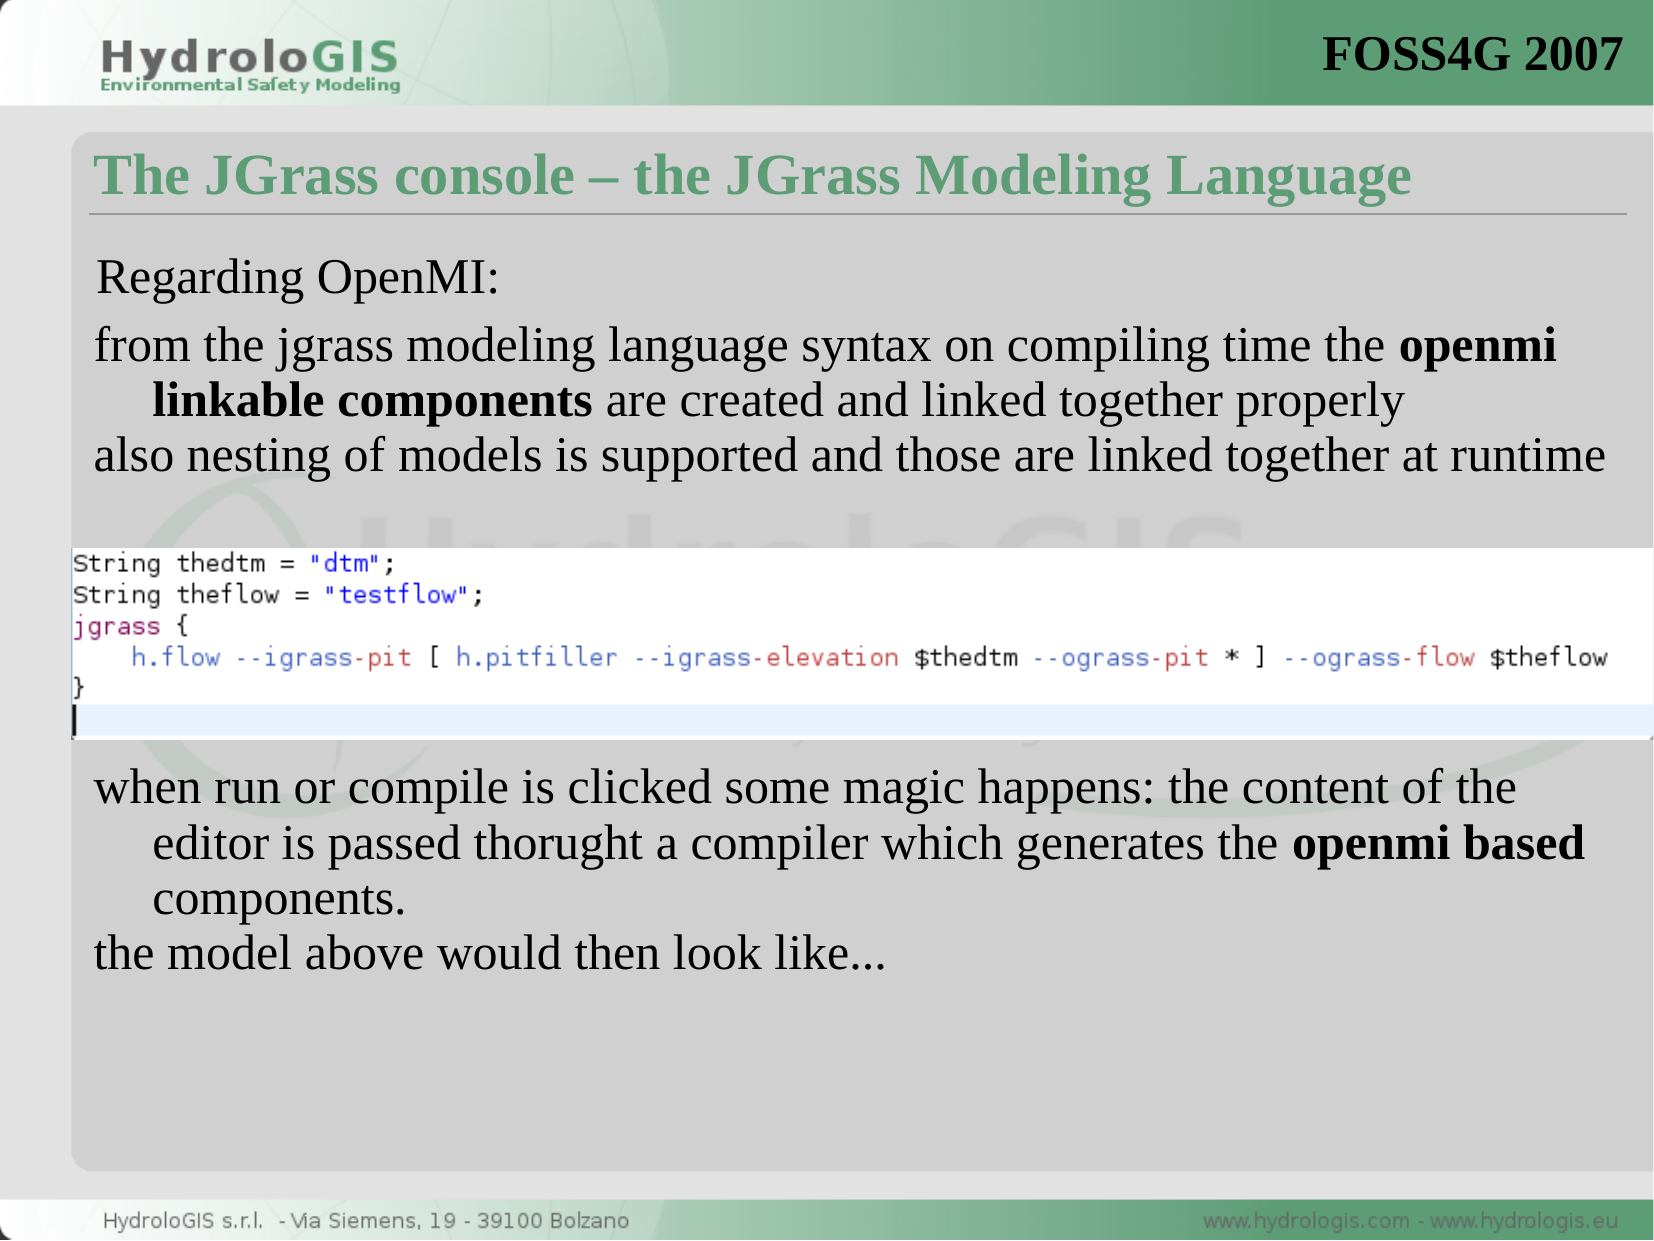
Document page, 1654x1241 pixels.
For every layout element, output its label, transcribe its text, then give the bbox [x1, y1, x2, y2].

text_box from the jgrass modeling language syntax on compiling time the openmi linkable components are created and linked together properly also nesting of models is supported and those are linked together at runtime [93, 316, 1619, 548]
title The JGrass console – the JGrass Modeling Language [93, 134, 1600, 215]
text_box Regarding OpenMI: [95, 249, 501, 307]
picture [0, 0, 1654, 1240]
text_box when run or compile is clicked some magic happens: the content of the editor is passed thorught a compiler which generates the openmi based components. the model above would then look like... [93, 759, 1619, 989]
